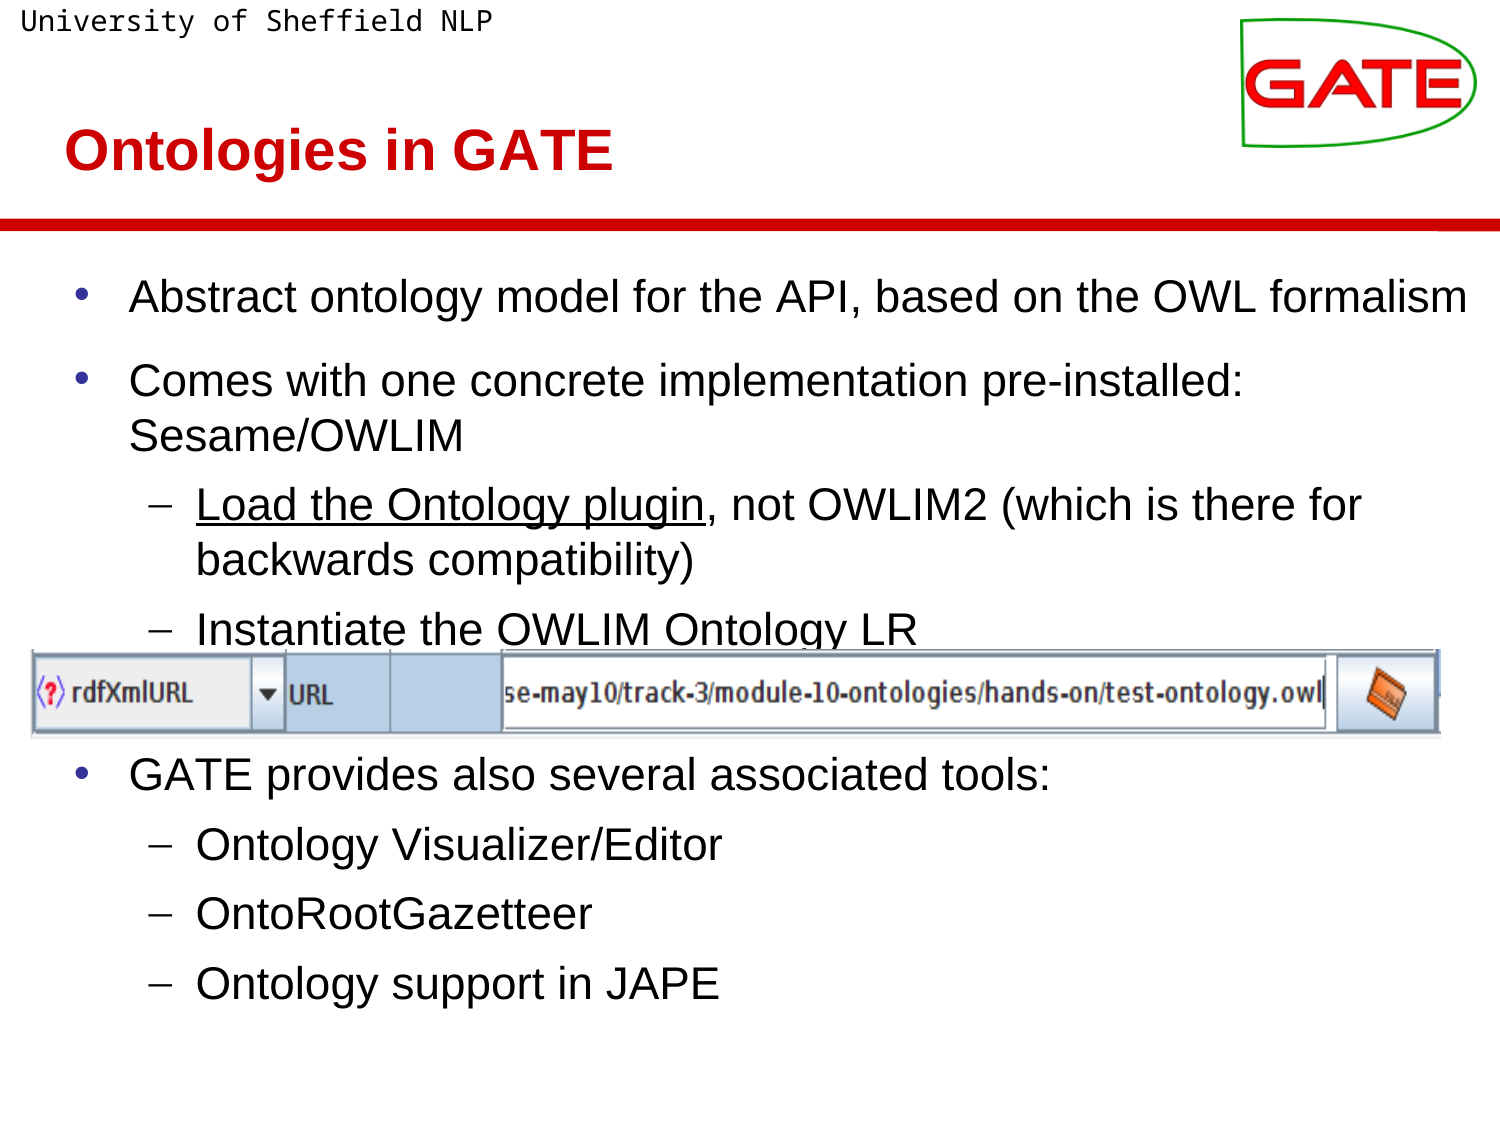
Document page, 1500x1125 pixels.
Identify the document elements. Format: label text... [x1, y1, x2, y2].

picture [29, 649, 1441, 739]
picture [1240, 18, 1477, 148]
title Ontologies in GATE [50, 53, 970, 241]
list Abstract ontology model for the API, based on the OWL formalism Comes with one concrete implementation pre-installed: Sesame/OWLIM Load the Ontology plugin, not OWLIM2 (which is there for backwards compatibility) Instantiate the OWLIM Ontology LR GATE provides also several associated tools: Ontology Visualizer/Editor OntoRootGazetteer Ontology support in JAPE [59, 258, 1500, 1004]
